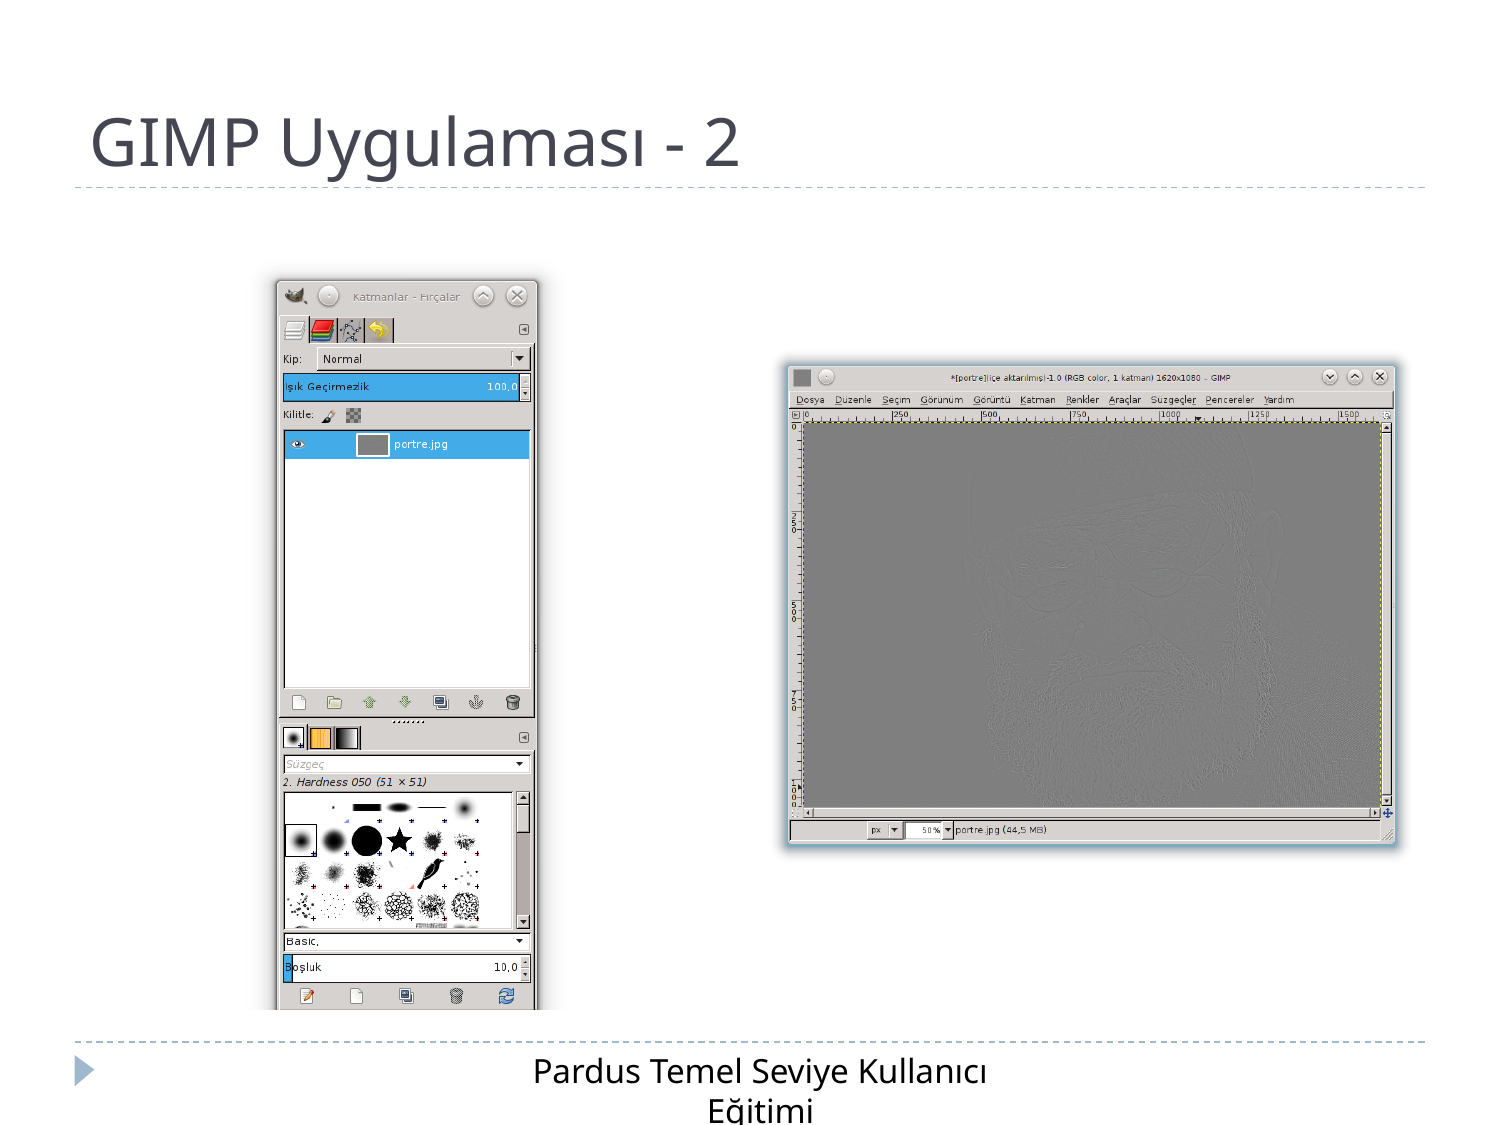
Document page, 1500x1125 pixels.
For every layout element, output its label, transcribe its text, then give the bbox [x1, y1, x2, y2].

picture [238, 199, 575, 1010]
picture [759, 337, 1423, 872]
title GIMP Uygulaması - 2 [75, 37, 1425, 188]
